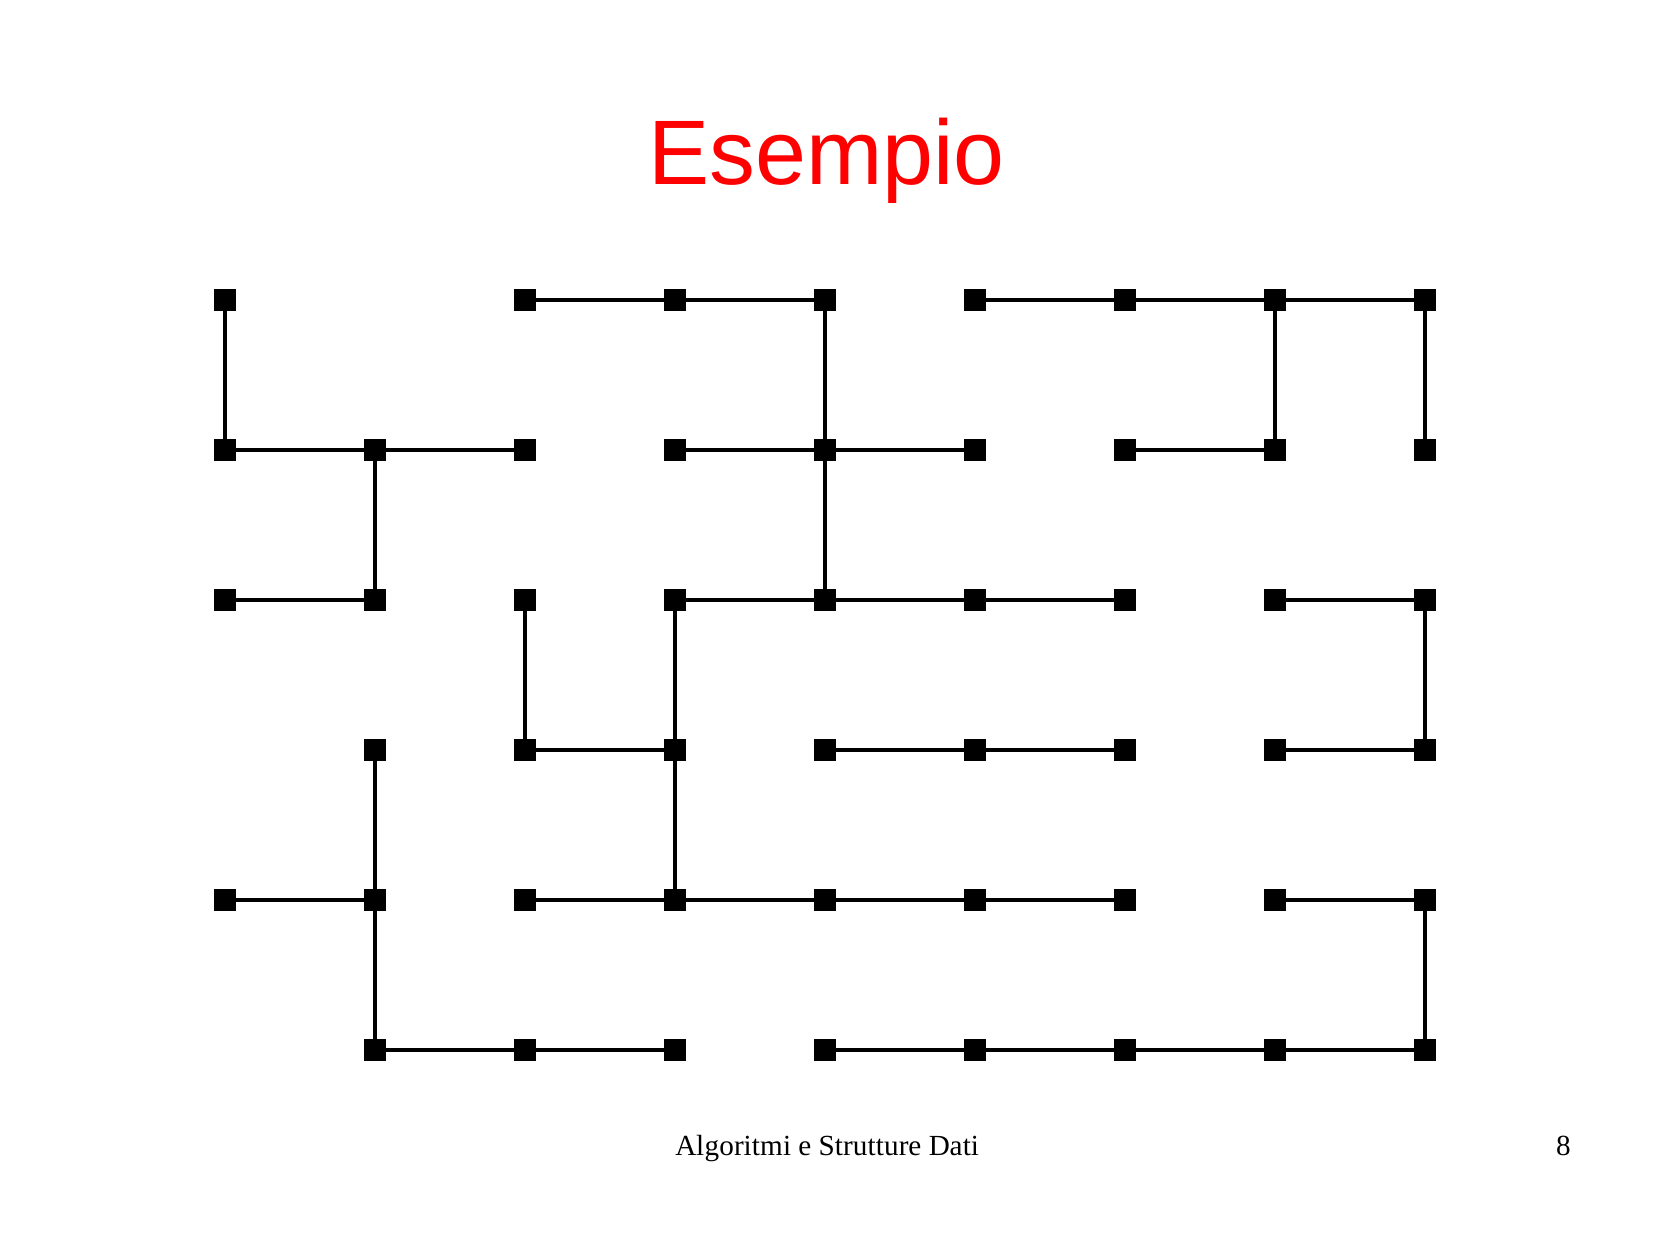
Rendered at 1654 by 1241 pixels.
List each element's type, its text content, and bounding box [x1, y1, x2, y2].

title Esempio [82, 49, 1571, 257]
